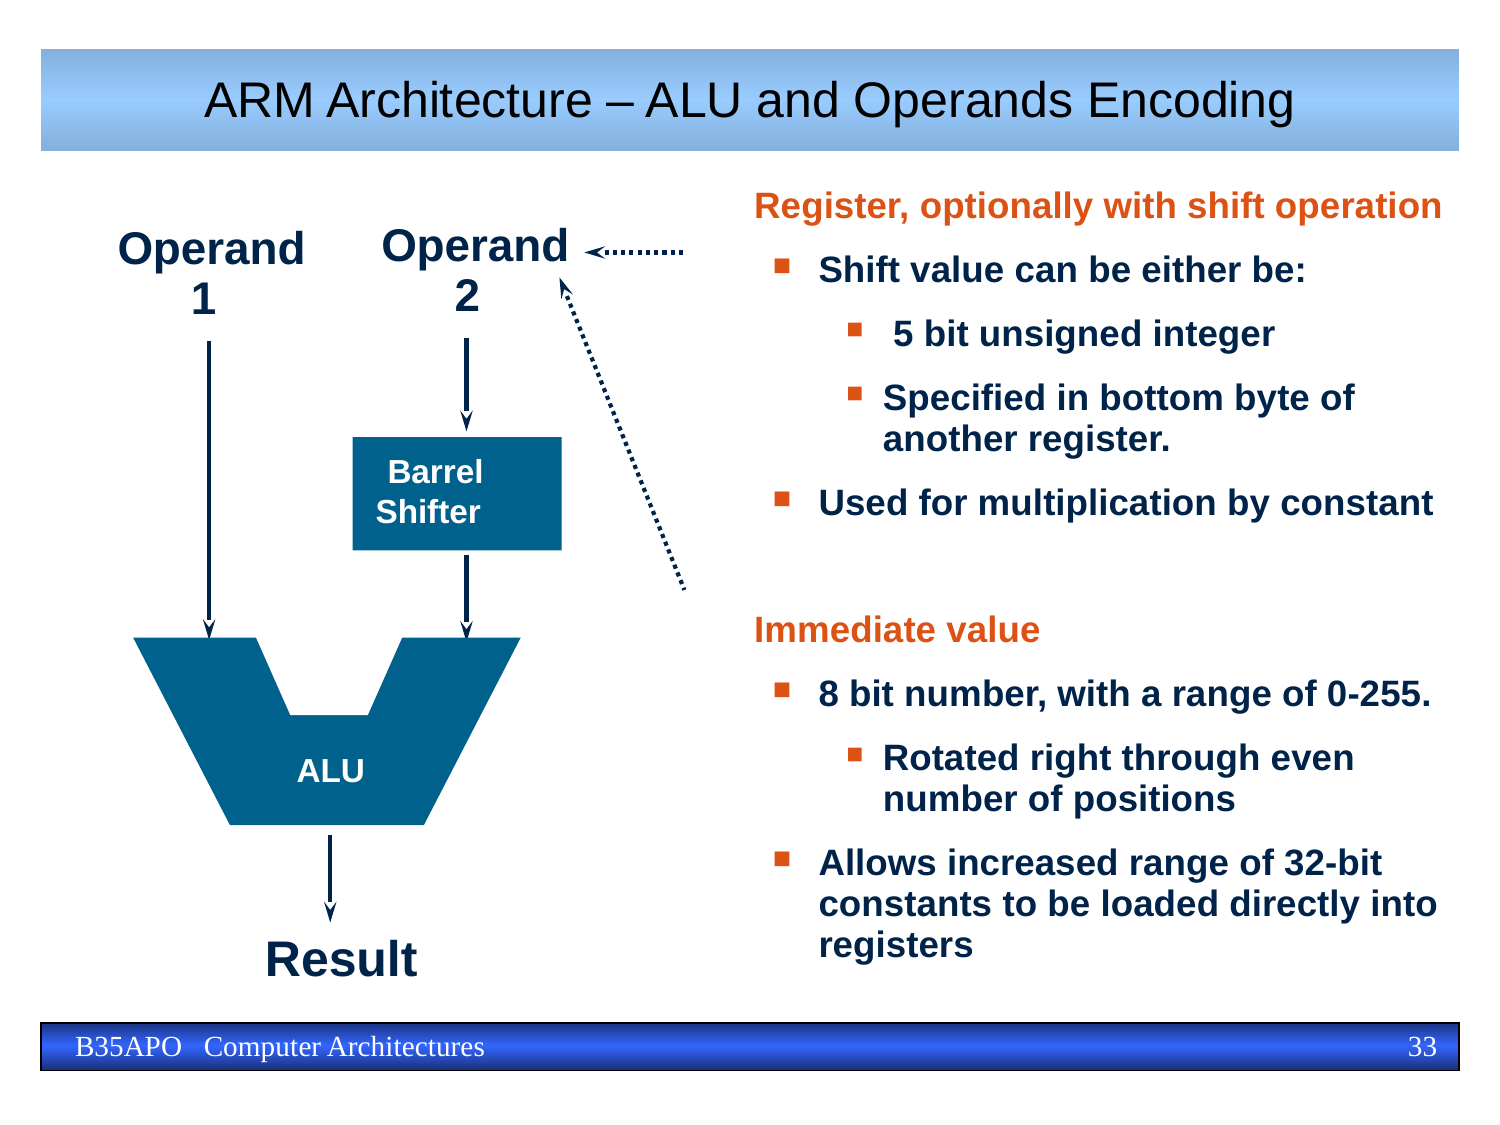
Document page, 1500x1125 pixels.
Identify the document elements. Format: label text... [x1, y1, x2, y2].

text_box Register, optionally with shift operation Shift value can be either be: 5 bit unsigned integer Specified in bottom byte of another register. Used for multiplication by constant Immediate value 8 bit number, with a range of 0-255. Rotated right through even number of positions Allows increased range of 32-bit constants to be loaded directly into registers [684, 177, 1460, 1015]
text_box Operand 1 [84, 217, 323, 332]
title ARM Architecture – ALU and Operands Encoding [41, 49, 1459, 151]
text_box [352, 437, 562, 551]
text_box Operand 2 [347, 214, 587, 329]
text_box [133, 627, 521, 826]
text_box ALU [259, 746, 402, 798]
text_box Result [213, 926, 452, 996]
text_box Barrel Shifter [360, 439, 556, 540]
